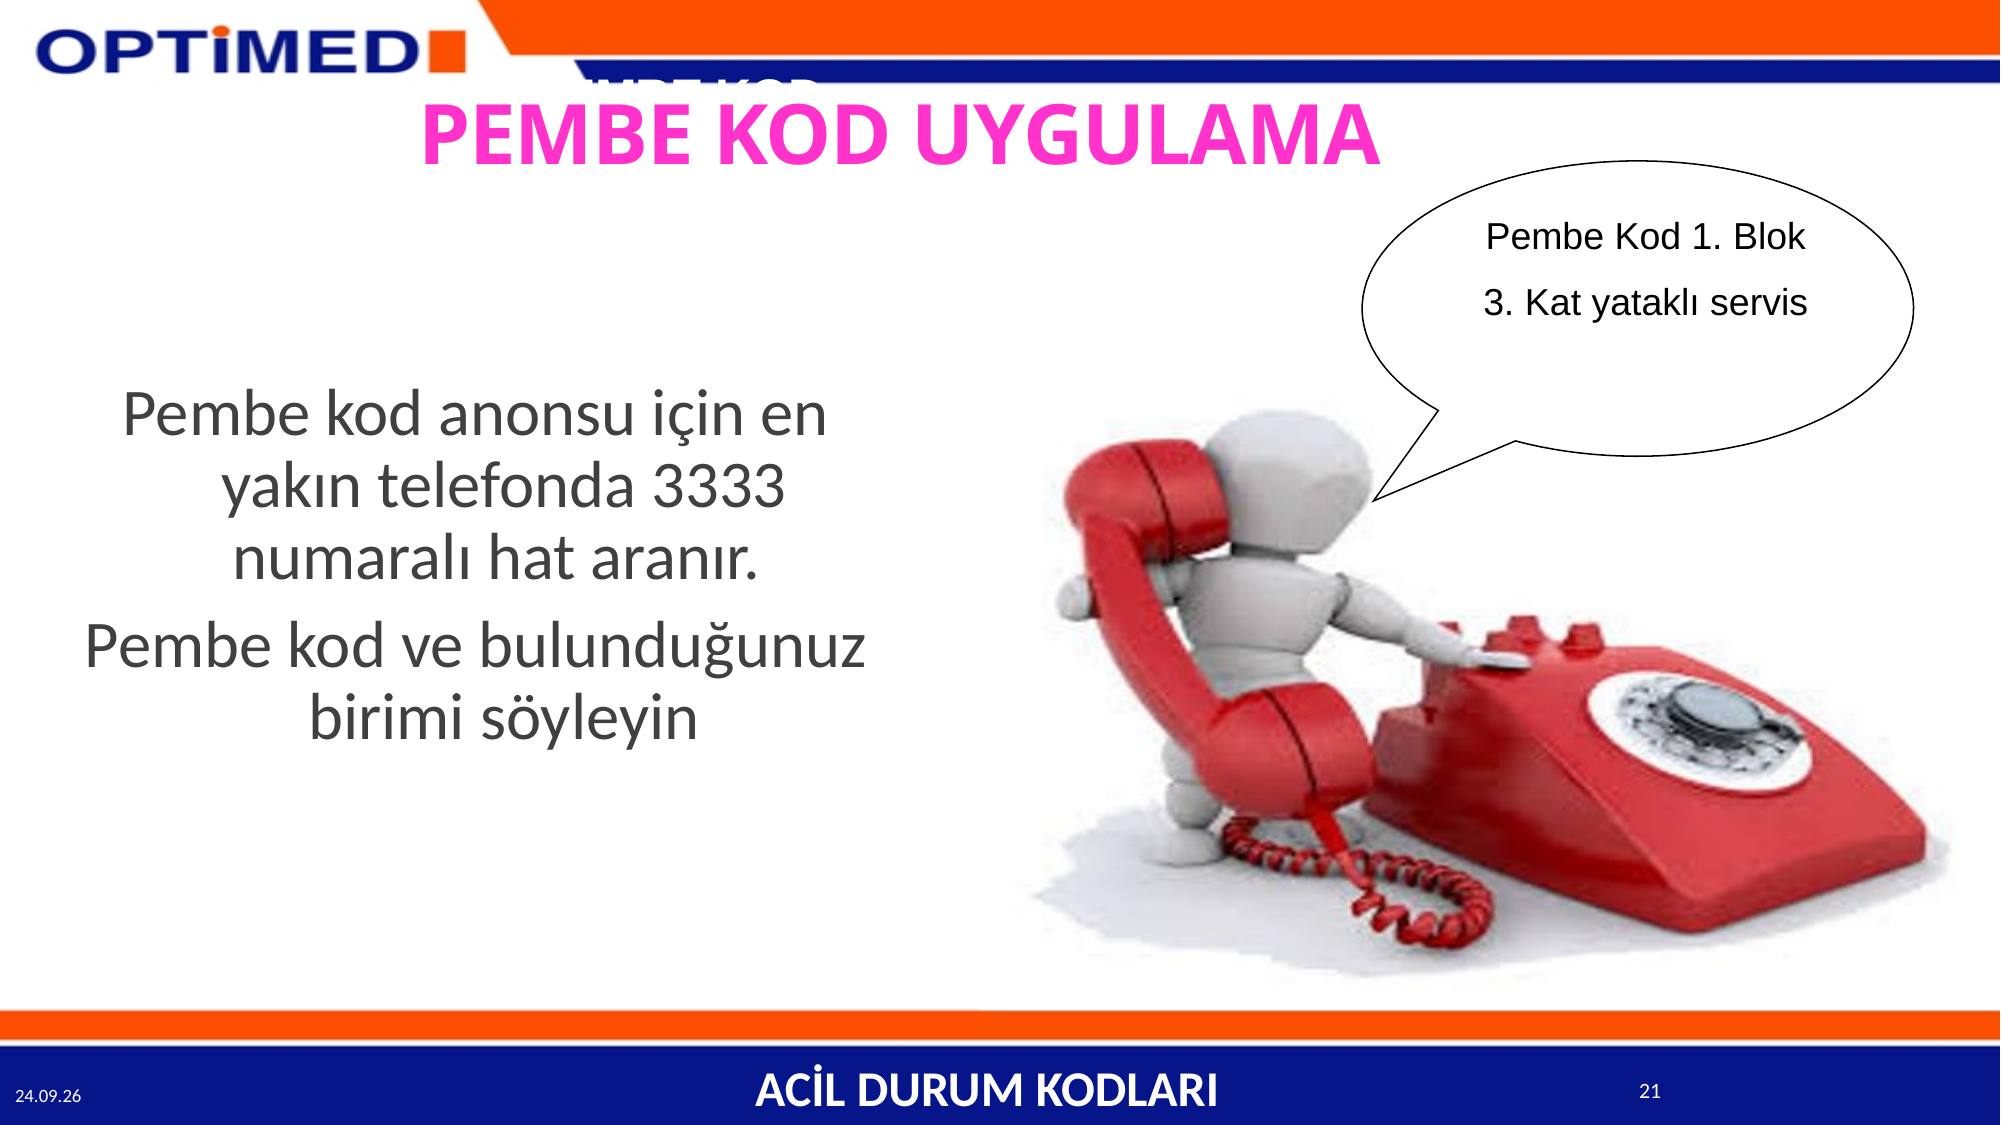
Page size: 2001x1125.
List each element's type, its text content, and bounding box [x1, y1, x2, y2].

text_box [0, 160, 1977, 1120]
title PEMBE KOD [515, 7, 1961, 62]
text_box PEMBE KOD UYGULAMA [0, 45, 1801, 233]
picture [0, 0, 2000, 1125]
text_box 12.10.2021 [0, 1065, 350, 1125]
text_box ACİL DURUM KODLARI [350, 1049, 1625, 1125]
text_box Pembe Kod 1. Blok 3. Kat yataklı servis [1425, 208, 1867, 331]
text_box Pembe kod anonsu için en yakın telefonda 3333 numaralı hat aranır. Pembe kod ve bulunduğunuz birimi söyleyin [13, 370, 882, 708]
